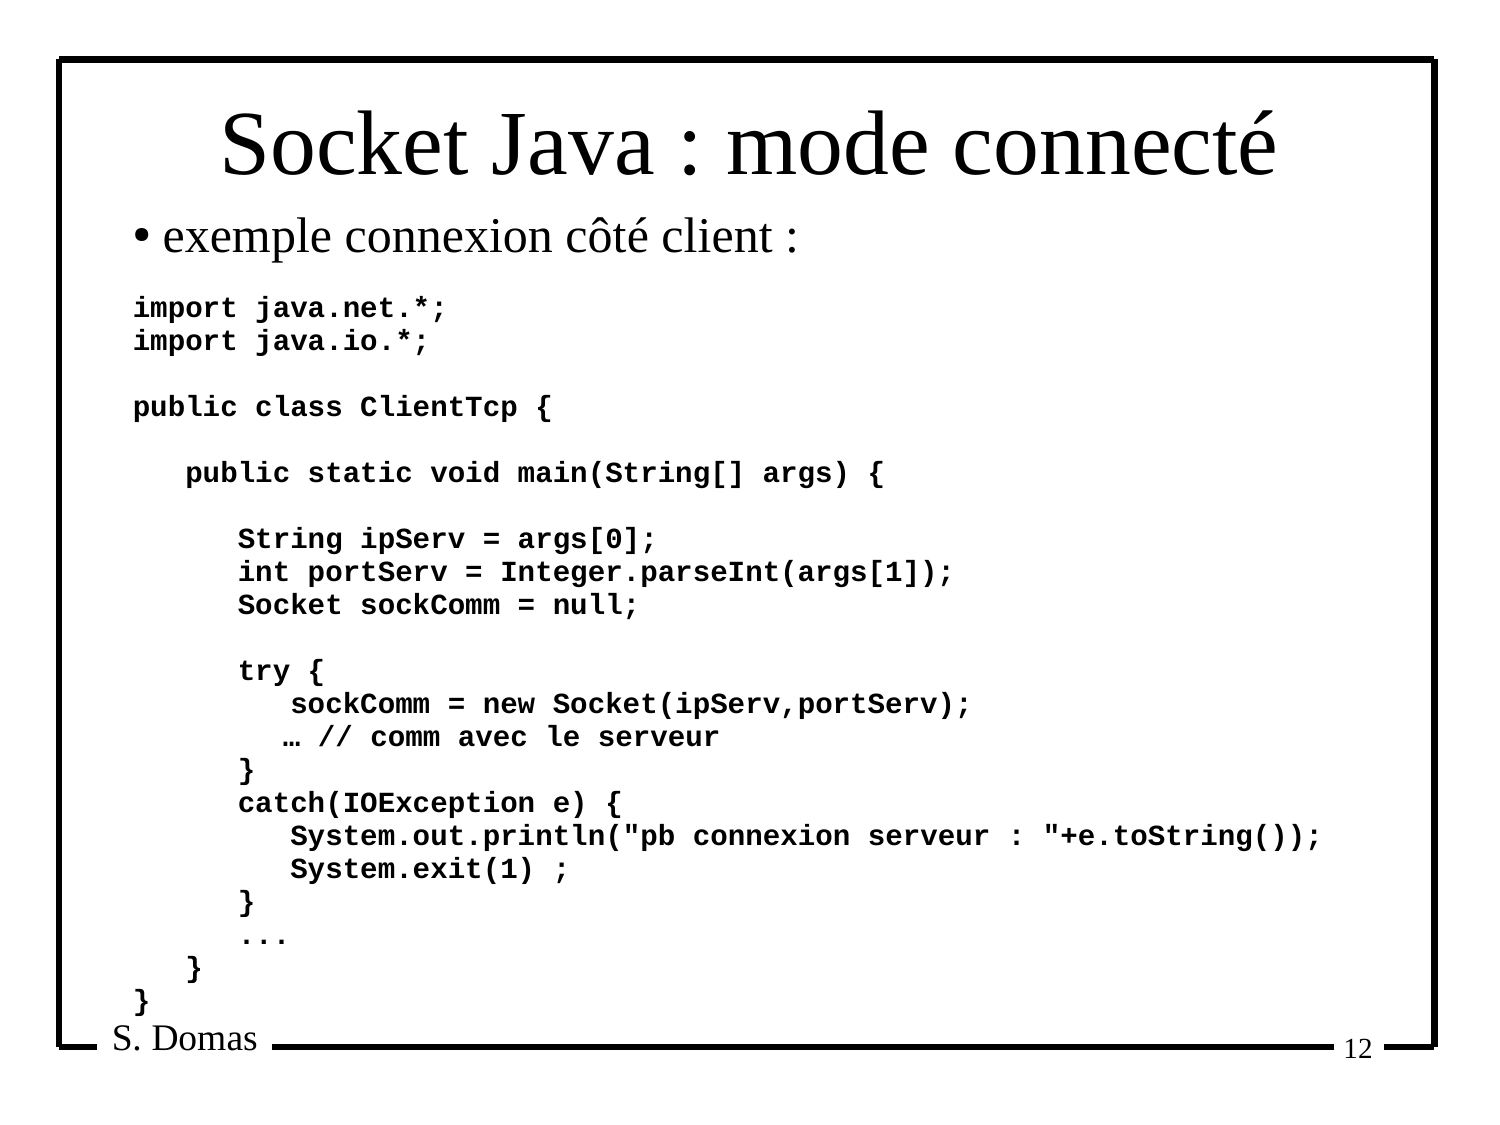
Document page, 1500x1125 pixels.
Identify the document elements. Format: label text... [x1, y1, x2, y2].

text_box S. Domas [97, 1009, 273, 1067]
text_box exemple connexion côté client : import java.net.*; import java.io.*; public class ClientTcp { public static void main(String[] args) { String ipServ = args[0]; int portServ = Integer.parseInt(args[1]); Socket sockComm = null; try { sockComm = new Socket(ipServ,portServ); … // comm avec le serveur } catch(IOException e) { System.out.println("pb connexion serveur : "+e.toString()); System.exit(1) ; } ... } } [118, 238, 1388, 1034]
title Socket Java : mode connecté [112, 49, 1388, 238]
